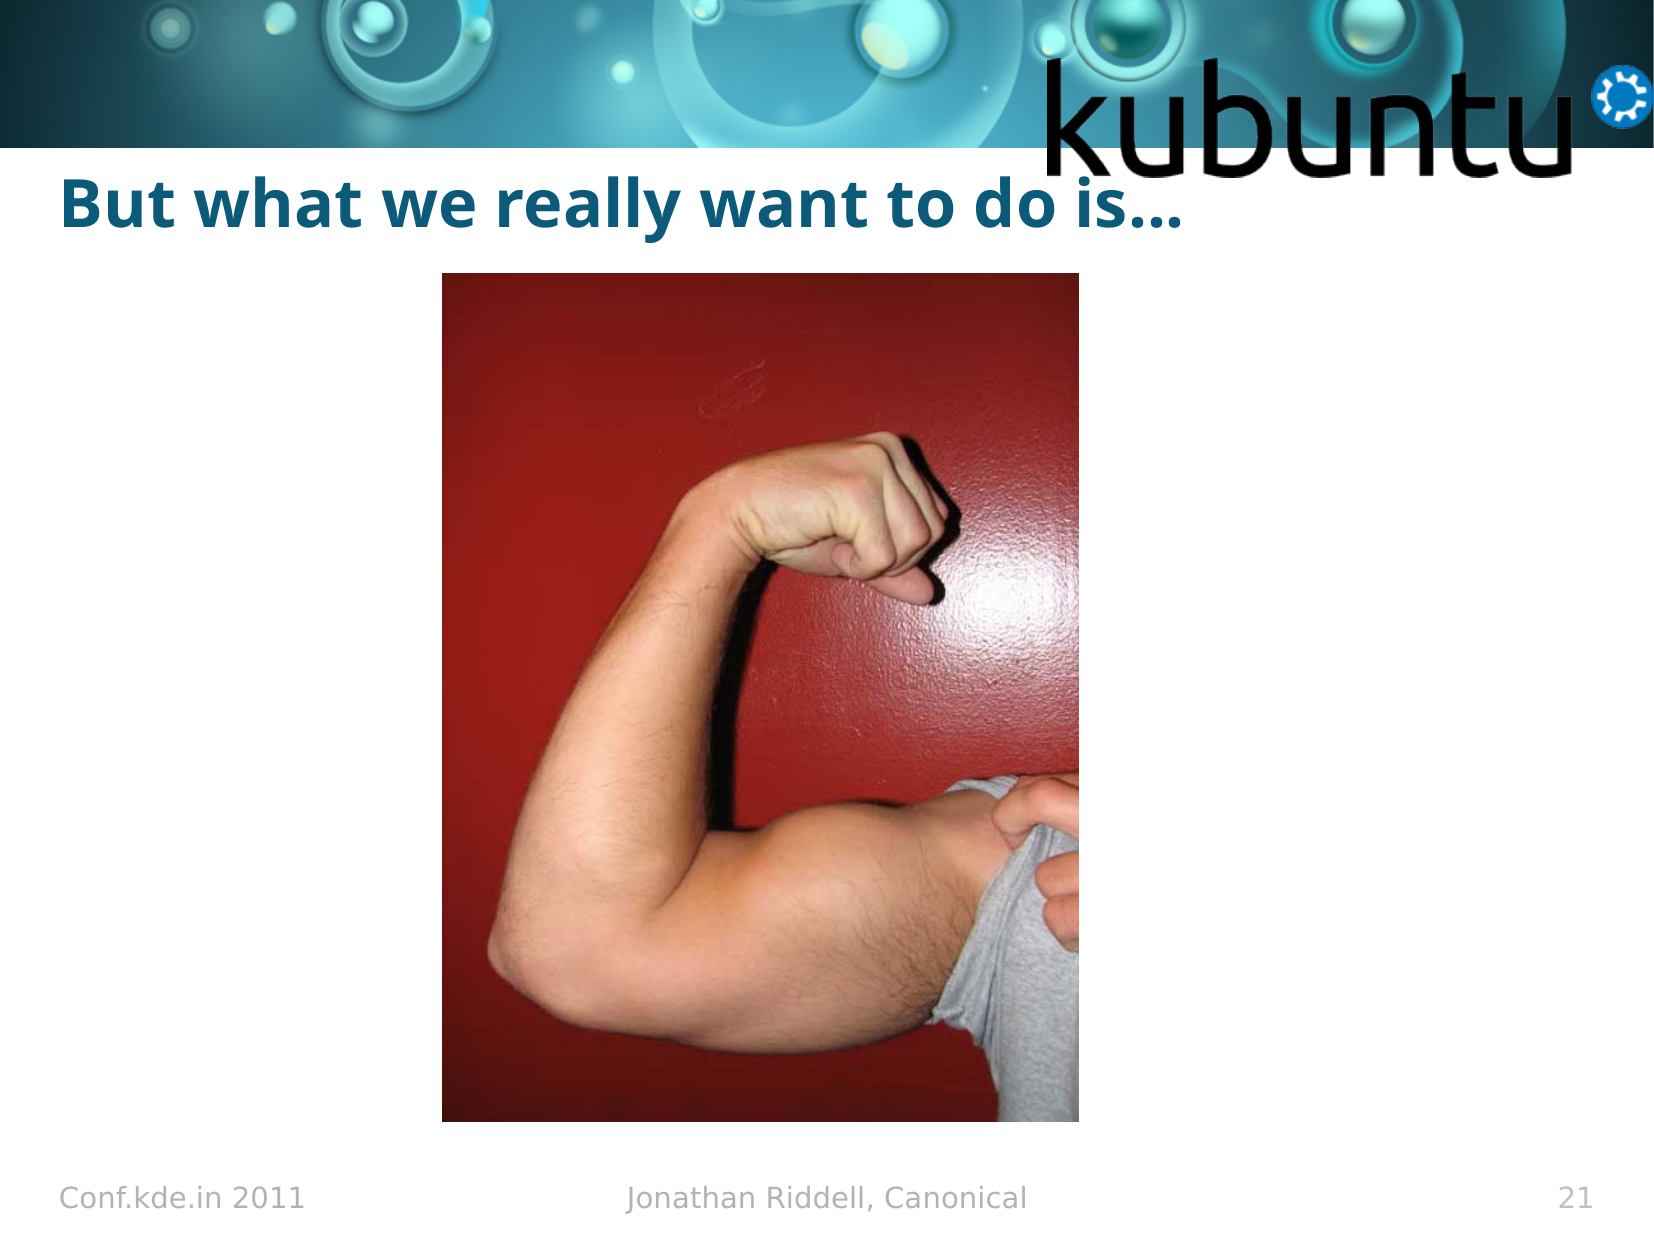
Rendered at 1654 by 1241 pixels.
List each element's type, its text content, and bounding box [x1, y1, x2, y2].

picture [442, 273, 1079, 1123]
picture [0, 0, 1654, 178]
title But what we really want to do is... [59, 164, 1595, 240]
